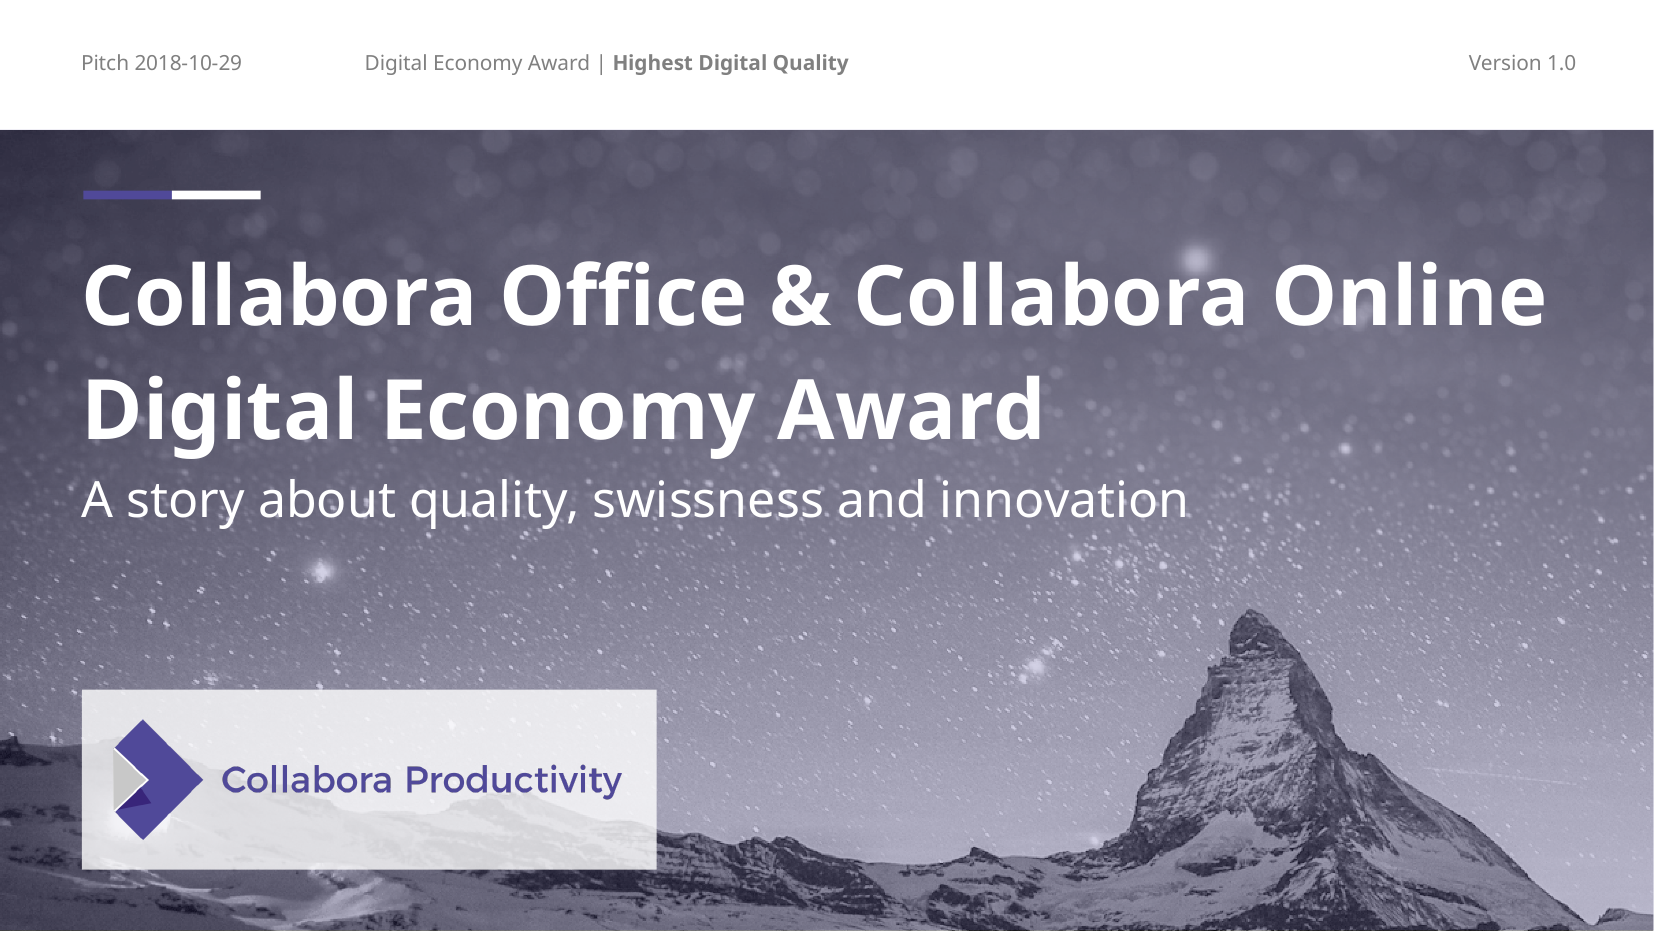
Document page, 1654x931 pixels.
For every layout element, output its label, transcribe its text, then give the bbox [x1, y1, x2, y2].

text_box Version 1.0 [1454, 47, 1587, 78]
text_box Pitch 2018-10-29 [66, 47, 250, 78]
text_box Digital Economy Award | Highest Digital Quality [349, 47, 813, 78]
text_box Collabora Office & Collabora Online Digital Economy Award A story about quality, swissness and innovation [67, 229, 1013, 455]
text_box [0, 129, 1654, 931]
picture [113, 719, 622, 840]
